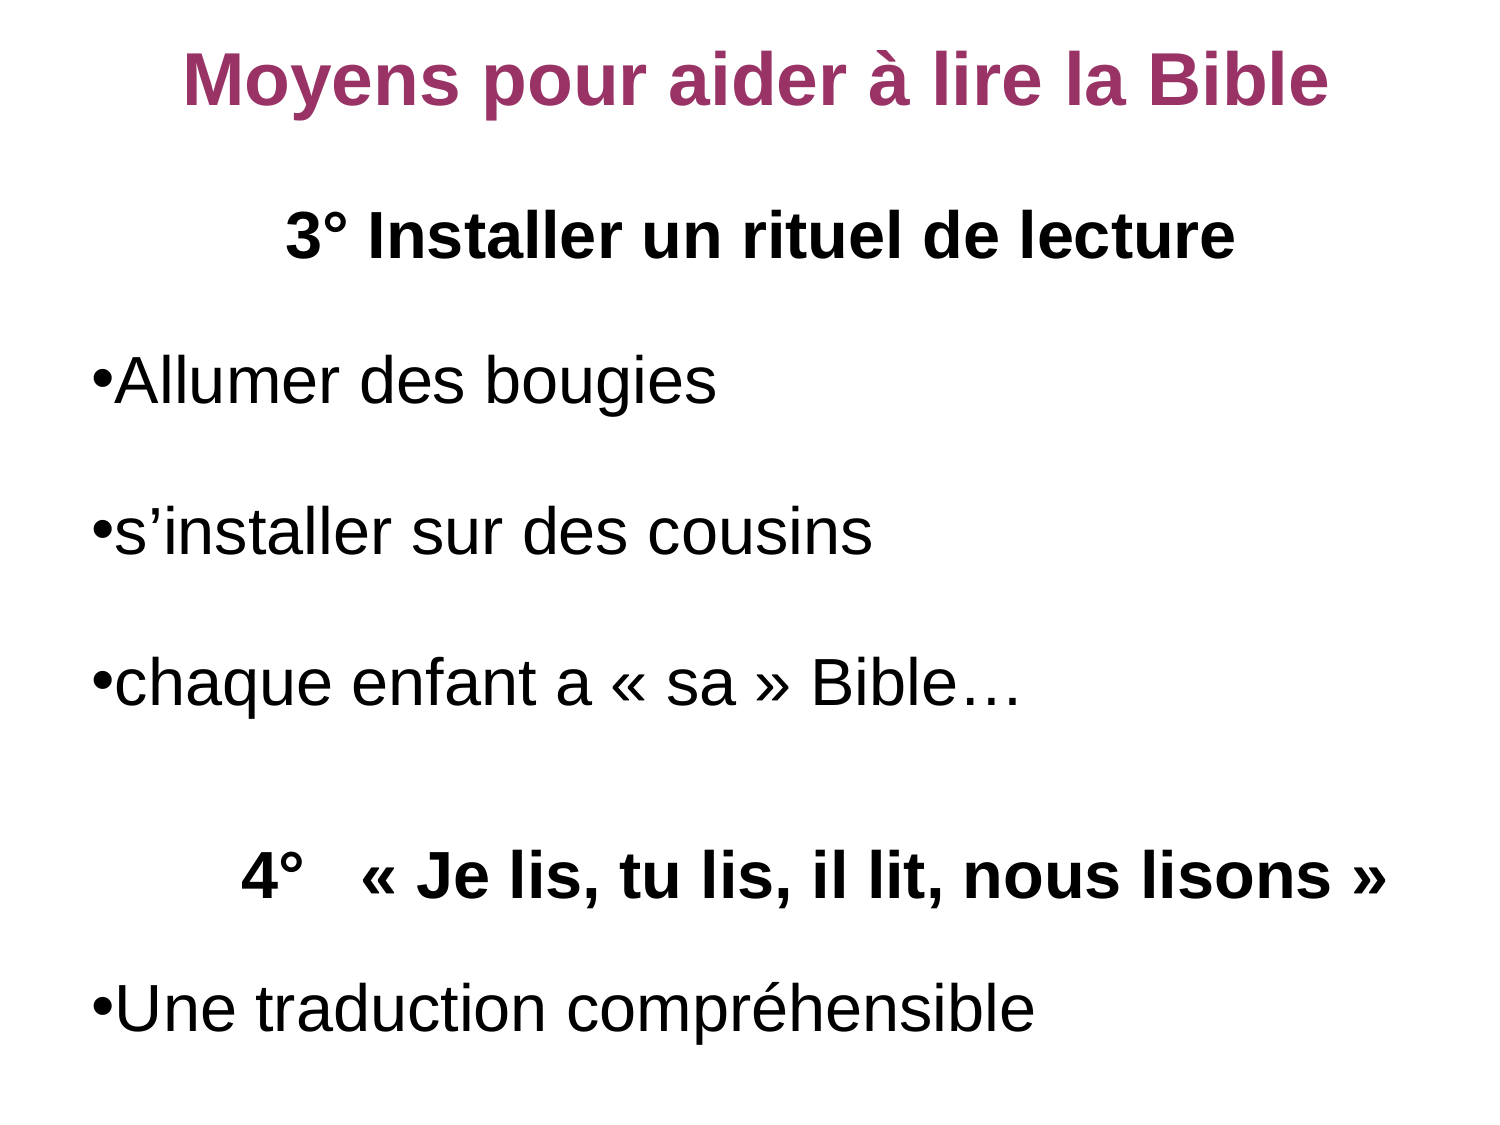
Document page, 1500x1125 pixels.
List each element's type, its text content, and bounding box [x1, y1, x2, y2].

list 3° Installer un rituel de lecture Allumer des bougies s’installer sur des cousins chaque enfant a « sa » Bible… 4° « Je lis, tu lis, il lit, nous lisons » Une traduction compréhensible [76, 184, 1447, 1071]
title Moyens pour aider à lire la Bible [159, 0, 1355, 152]
